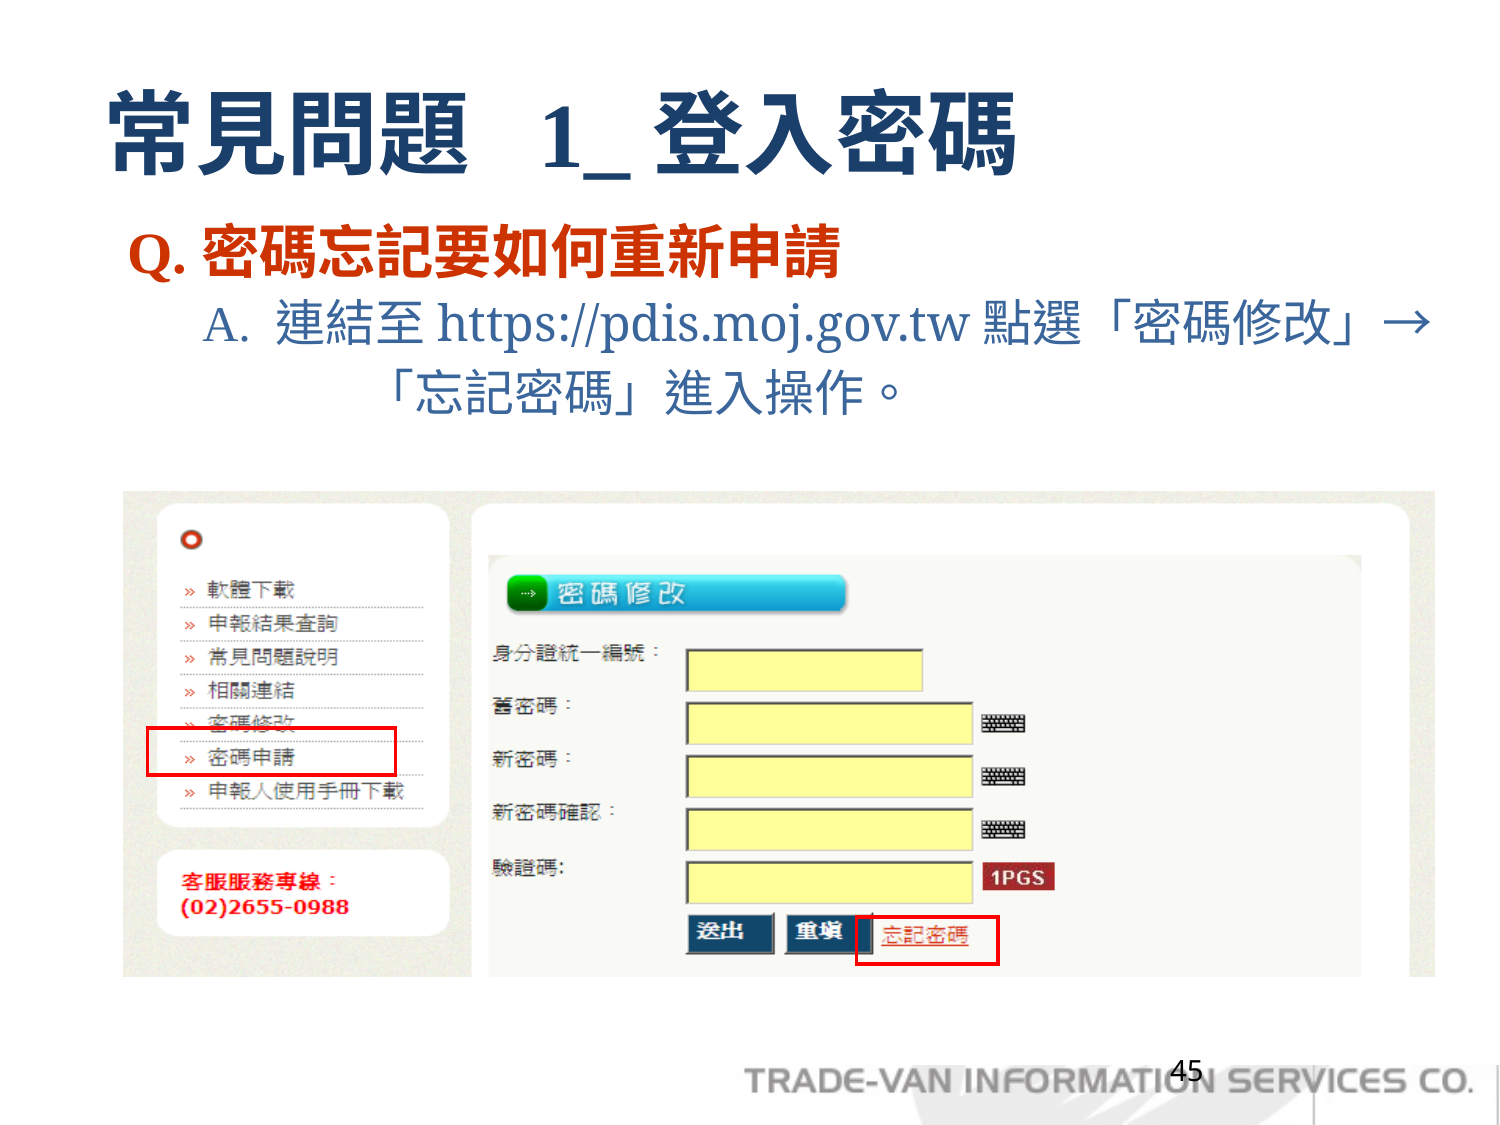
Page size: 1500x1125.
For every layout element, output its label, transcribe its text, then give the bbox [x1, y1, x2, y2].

text_box Q.密碼忘記要如何重新申請 A. 連結至https://pdis.moj.gov.tw點選「密碼修改」→ 「忘記密碼」進入操作。 [112, 208, 1500, 456]
picture [123, 491, 1435, 977]
text_box 常見問題 1_登入密碼 [88, 66, 1317, 196]
text_box [0, 0, 1500, 1100]
